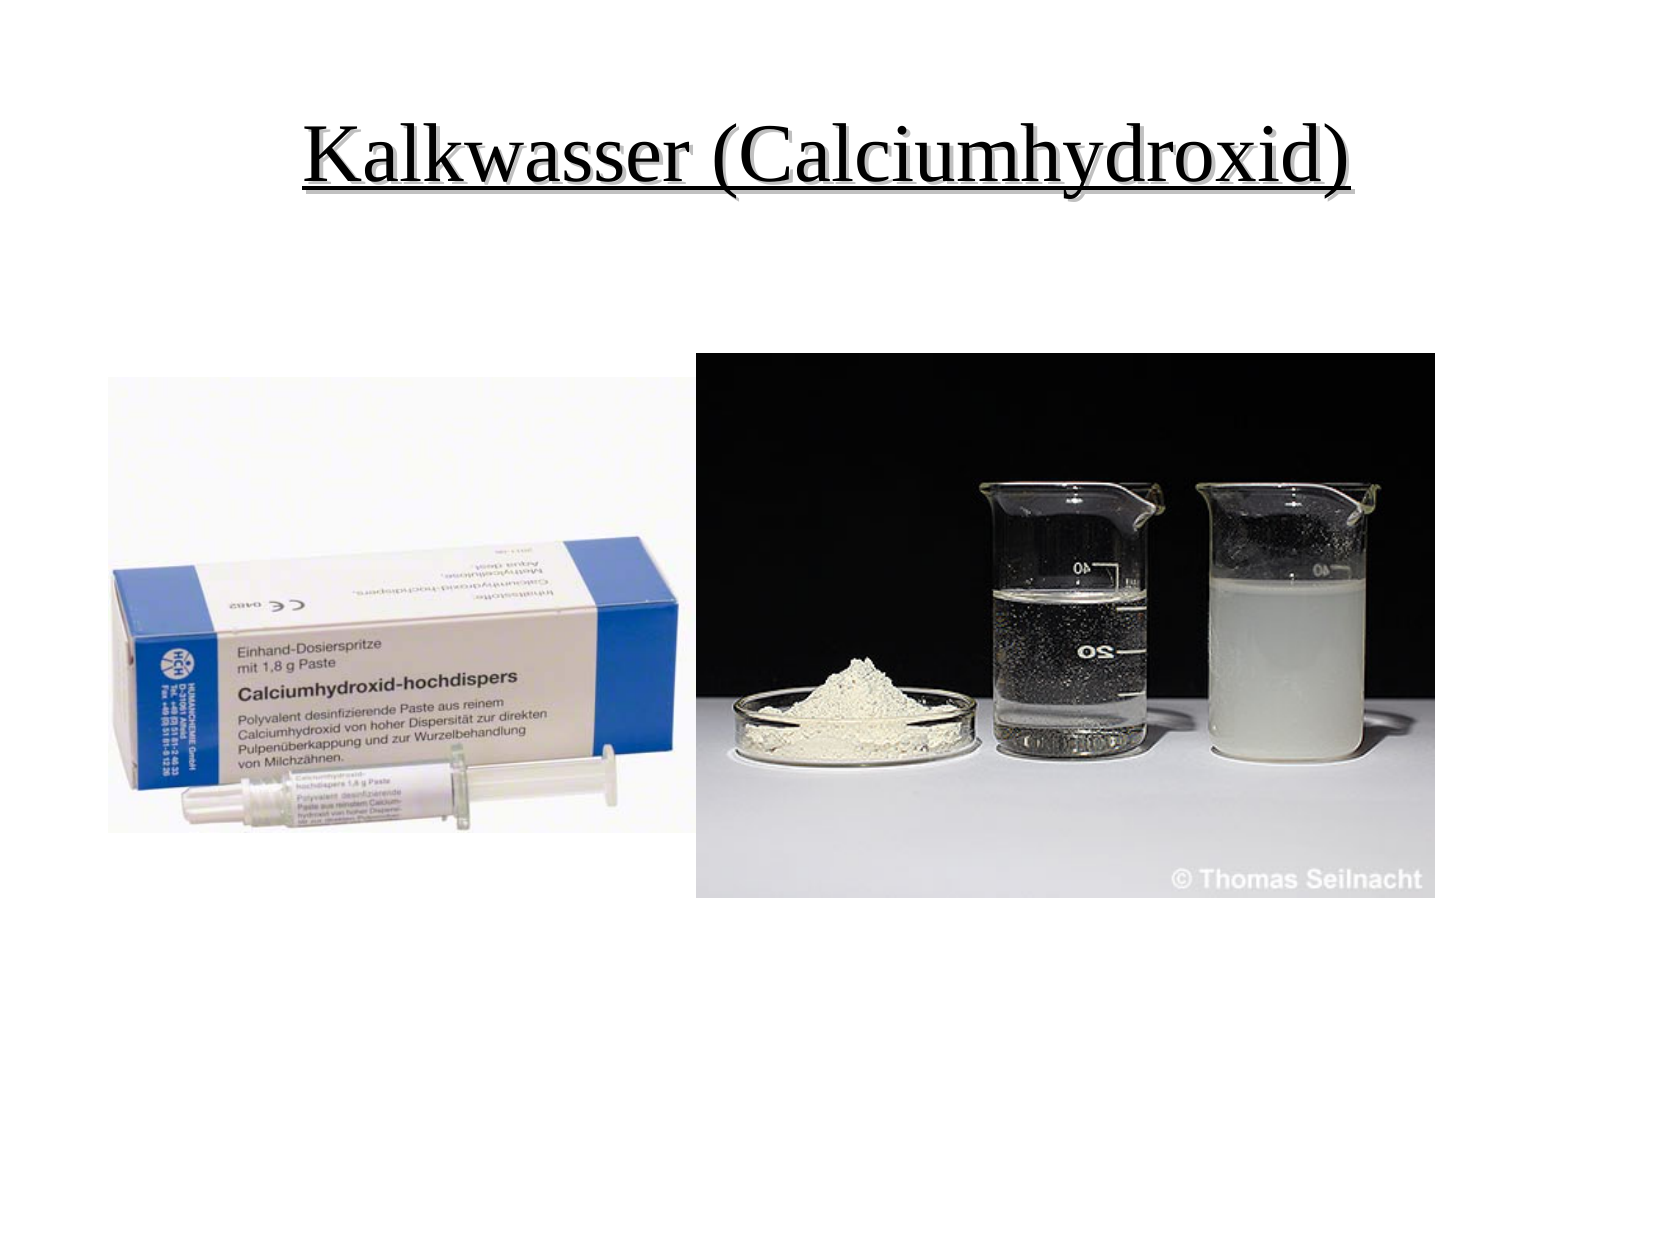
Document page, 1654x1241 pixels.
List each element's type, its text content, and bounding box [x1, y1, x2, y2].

title Kalkwasser (Calciumhydroxid) [82, 49, 1571, 257]
picture [108, 353, 1435, 898]
